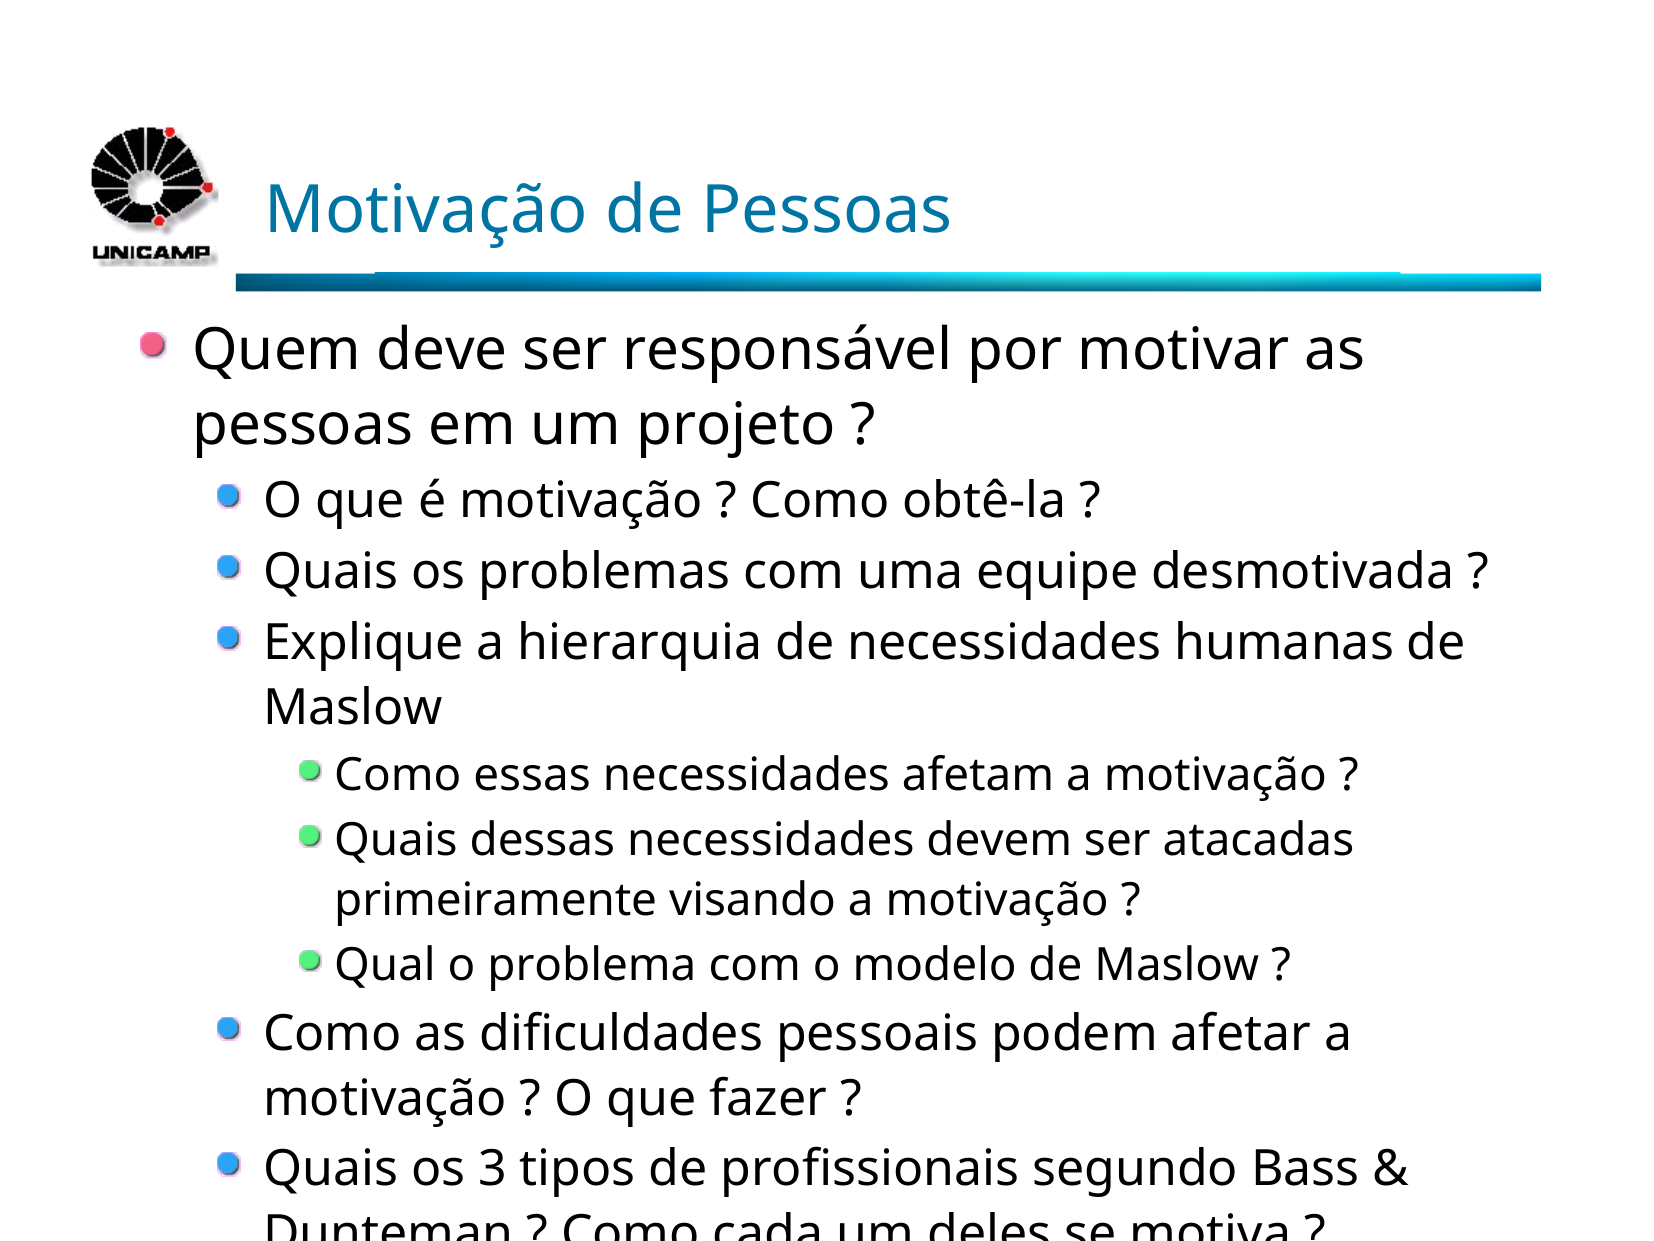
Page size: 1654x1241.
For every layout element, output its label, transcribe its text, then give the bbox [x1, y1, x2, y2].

list Quem deve ser responsável por motivar as pessoas em um projeto ? O que é motivação ? Como obtê-la ? Quais os problemas com uma equipe desmotivada ? Explique a hierarquia de necessidades humanas de Maslow Como essas necessidades afetam a motivação ? Quais dessas necessidades devem ser atacadas primeiramente visando a motivação ? Qual o problema com o modelo de Maslow ? Como as dificuldades pessoais podem afetar a motivação ? O que fazer ? Quais os 3 tipos de profissionais segundo Bass & Dunteman ? Como cada um deles se motiva ? [121, 309, 1534, 1167]
picture [216, 1167, 242, 1178]
picture [125, 272, 1654, 295]
title Motivação de Pessoas [264, 57, 1534, 250]
